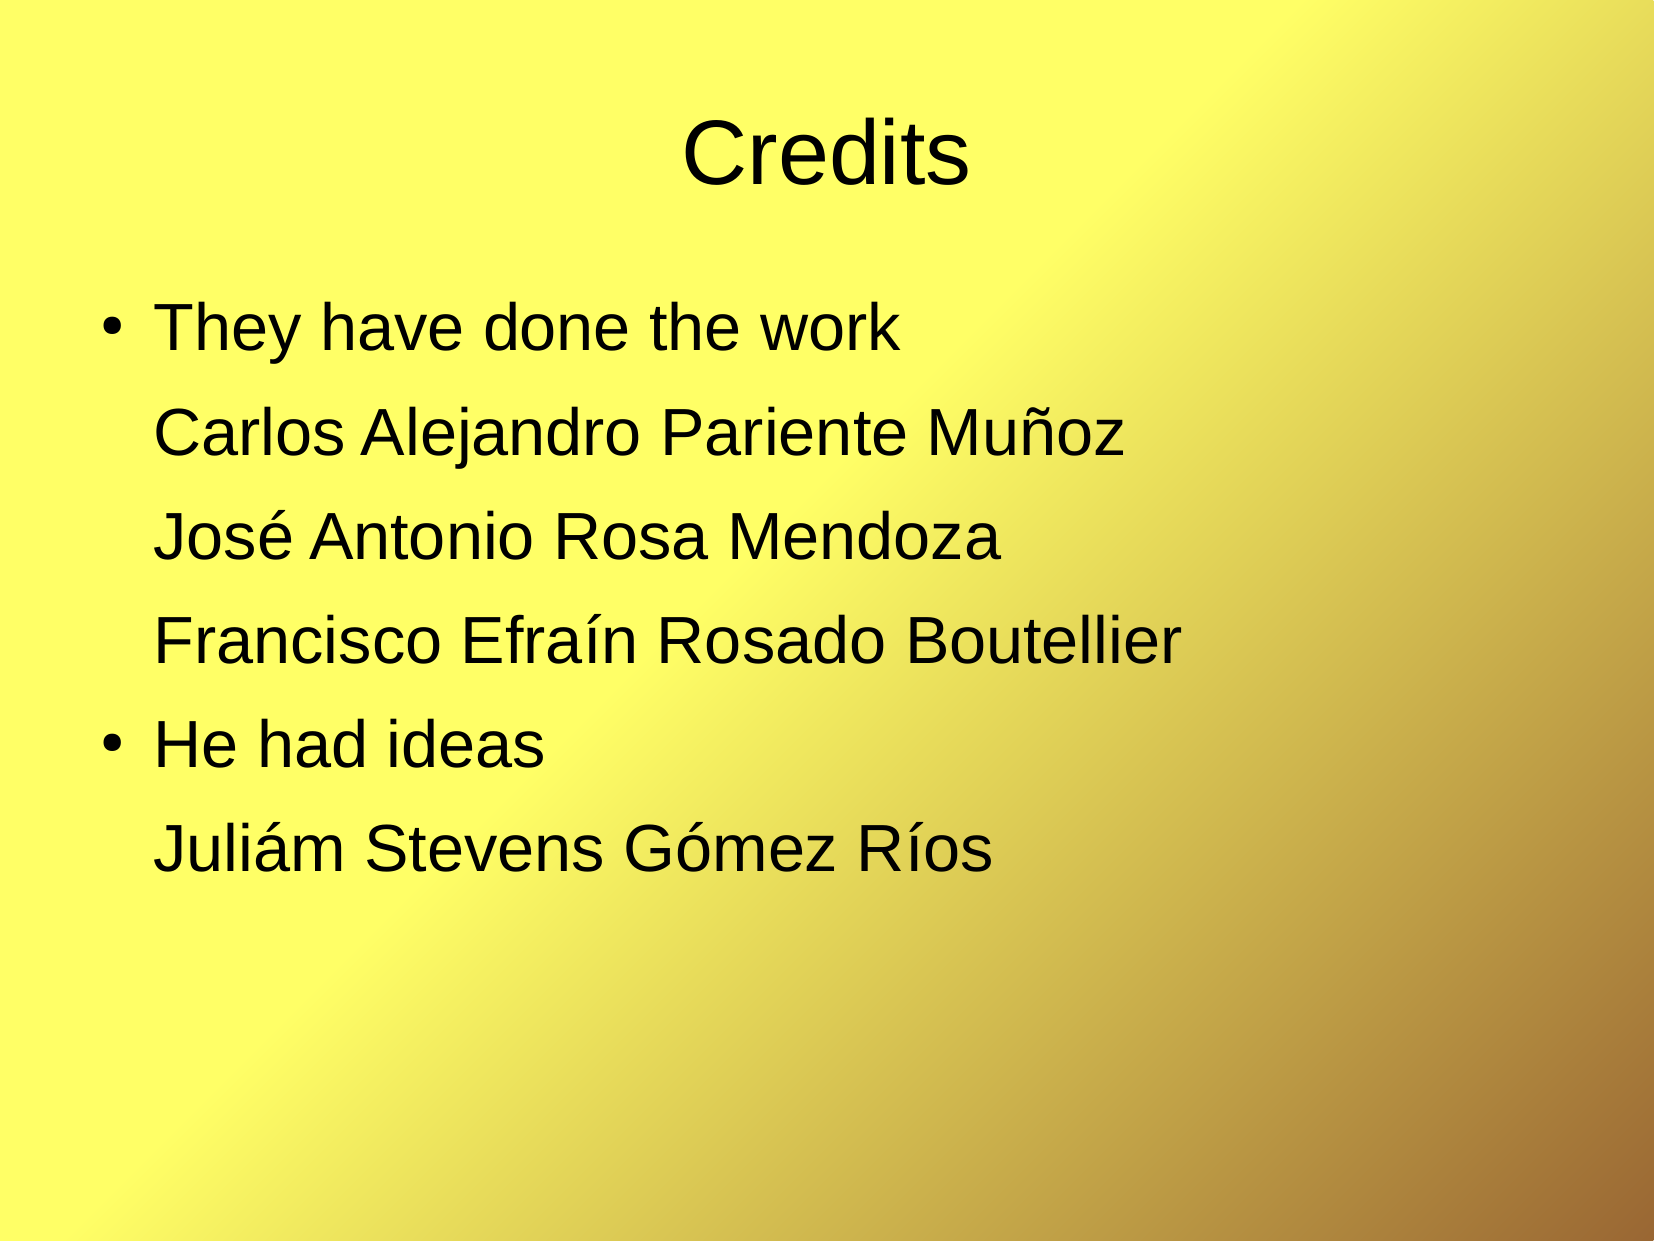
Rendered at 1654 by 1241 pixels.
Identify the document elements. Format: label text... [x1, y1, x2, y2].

title Credits [82, 49, 1571, 257]
list They have done the work Carlos Alejandro Pariente Muñoz José Antonio Rosa Mendoza Francisco Efraín Rosado Boutellier He had ideas Juliám Stevens Gómez Ríos [82, 290, 1571, 1109]
